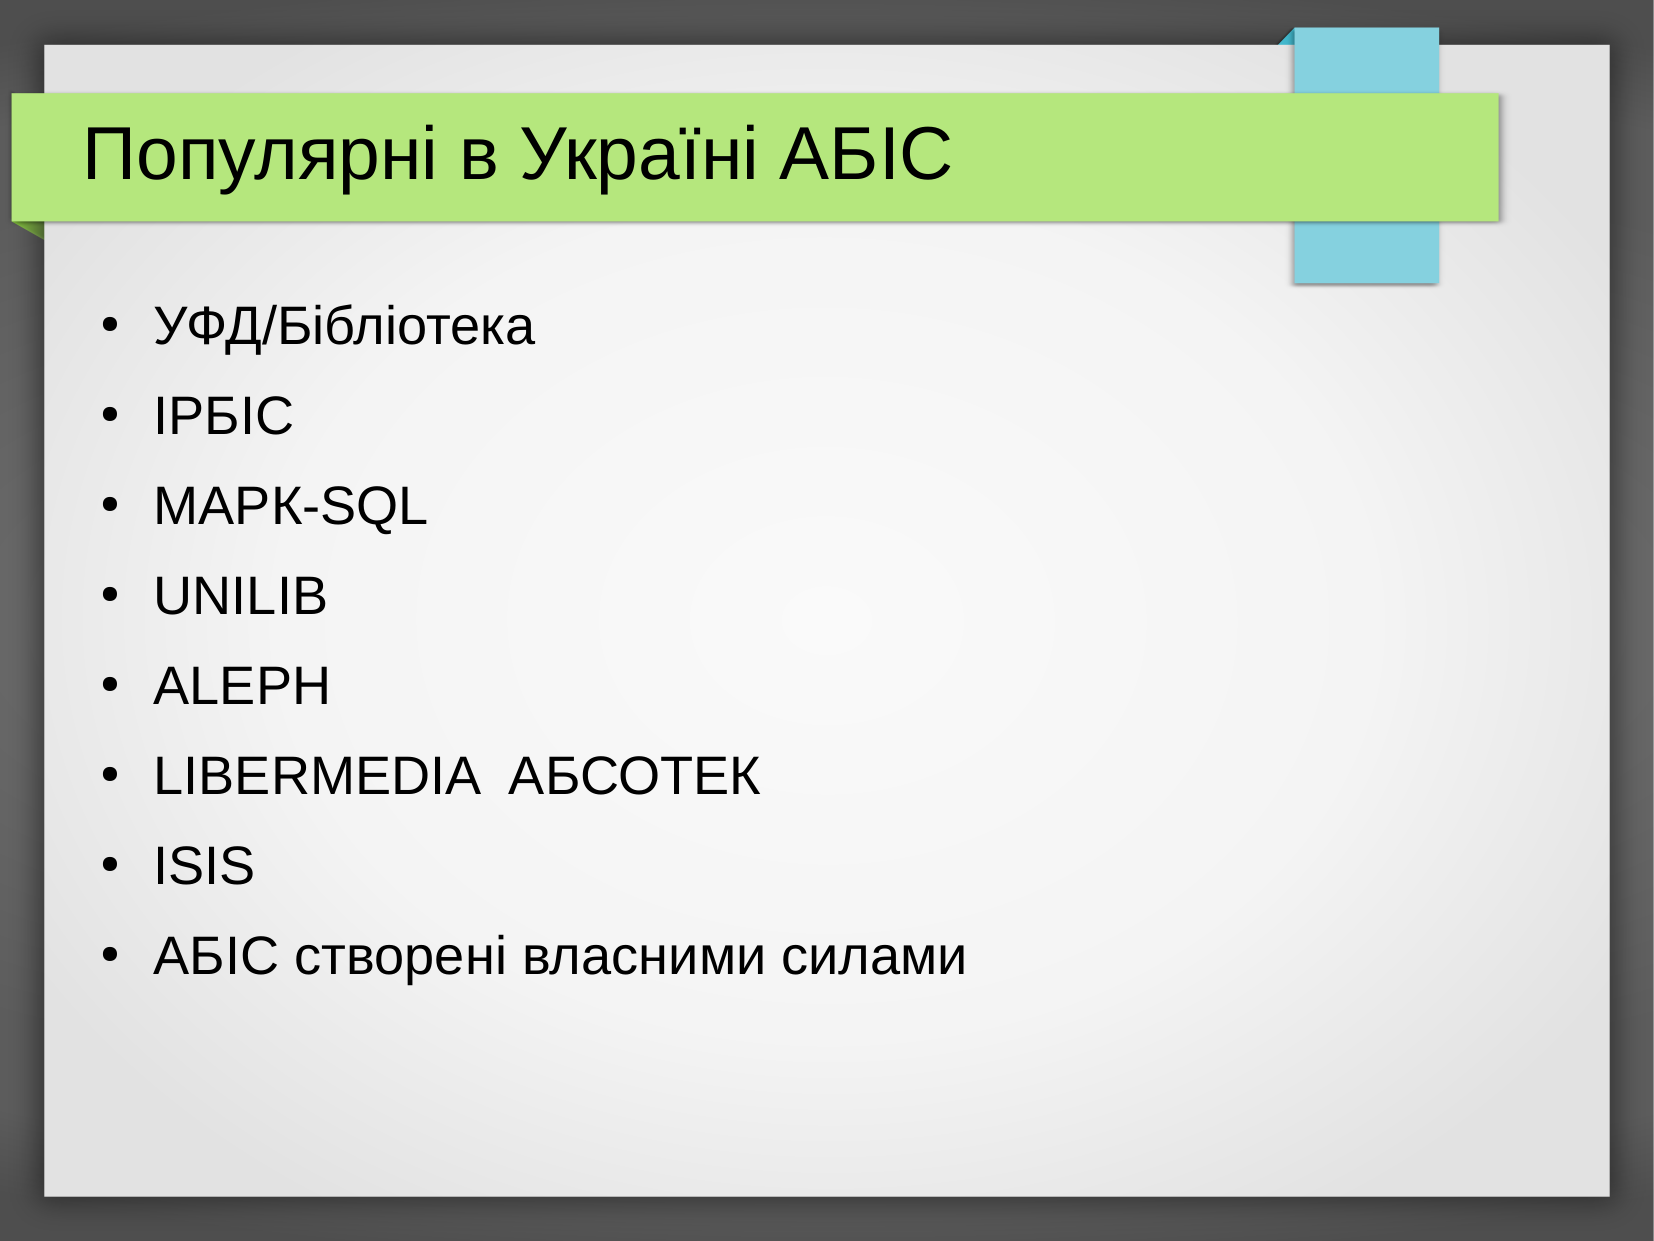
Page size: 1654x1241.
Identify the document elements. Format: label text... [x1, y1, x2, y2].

title Популярні в Україні АБІС [82, 94, 1264, 213]
list УФД/Бібліотека ІРБІС МАРК-SQL UNILIB ALEPH LIBERMEDIA АБСОТЕК ISIS АБІС створені власними силами [82, 295, 1571, 1015]
picture [0, 0, 1654, 1241]
